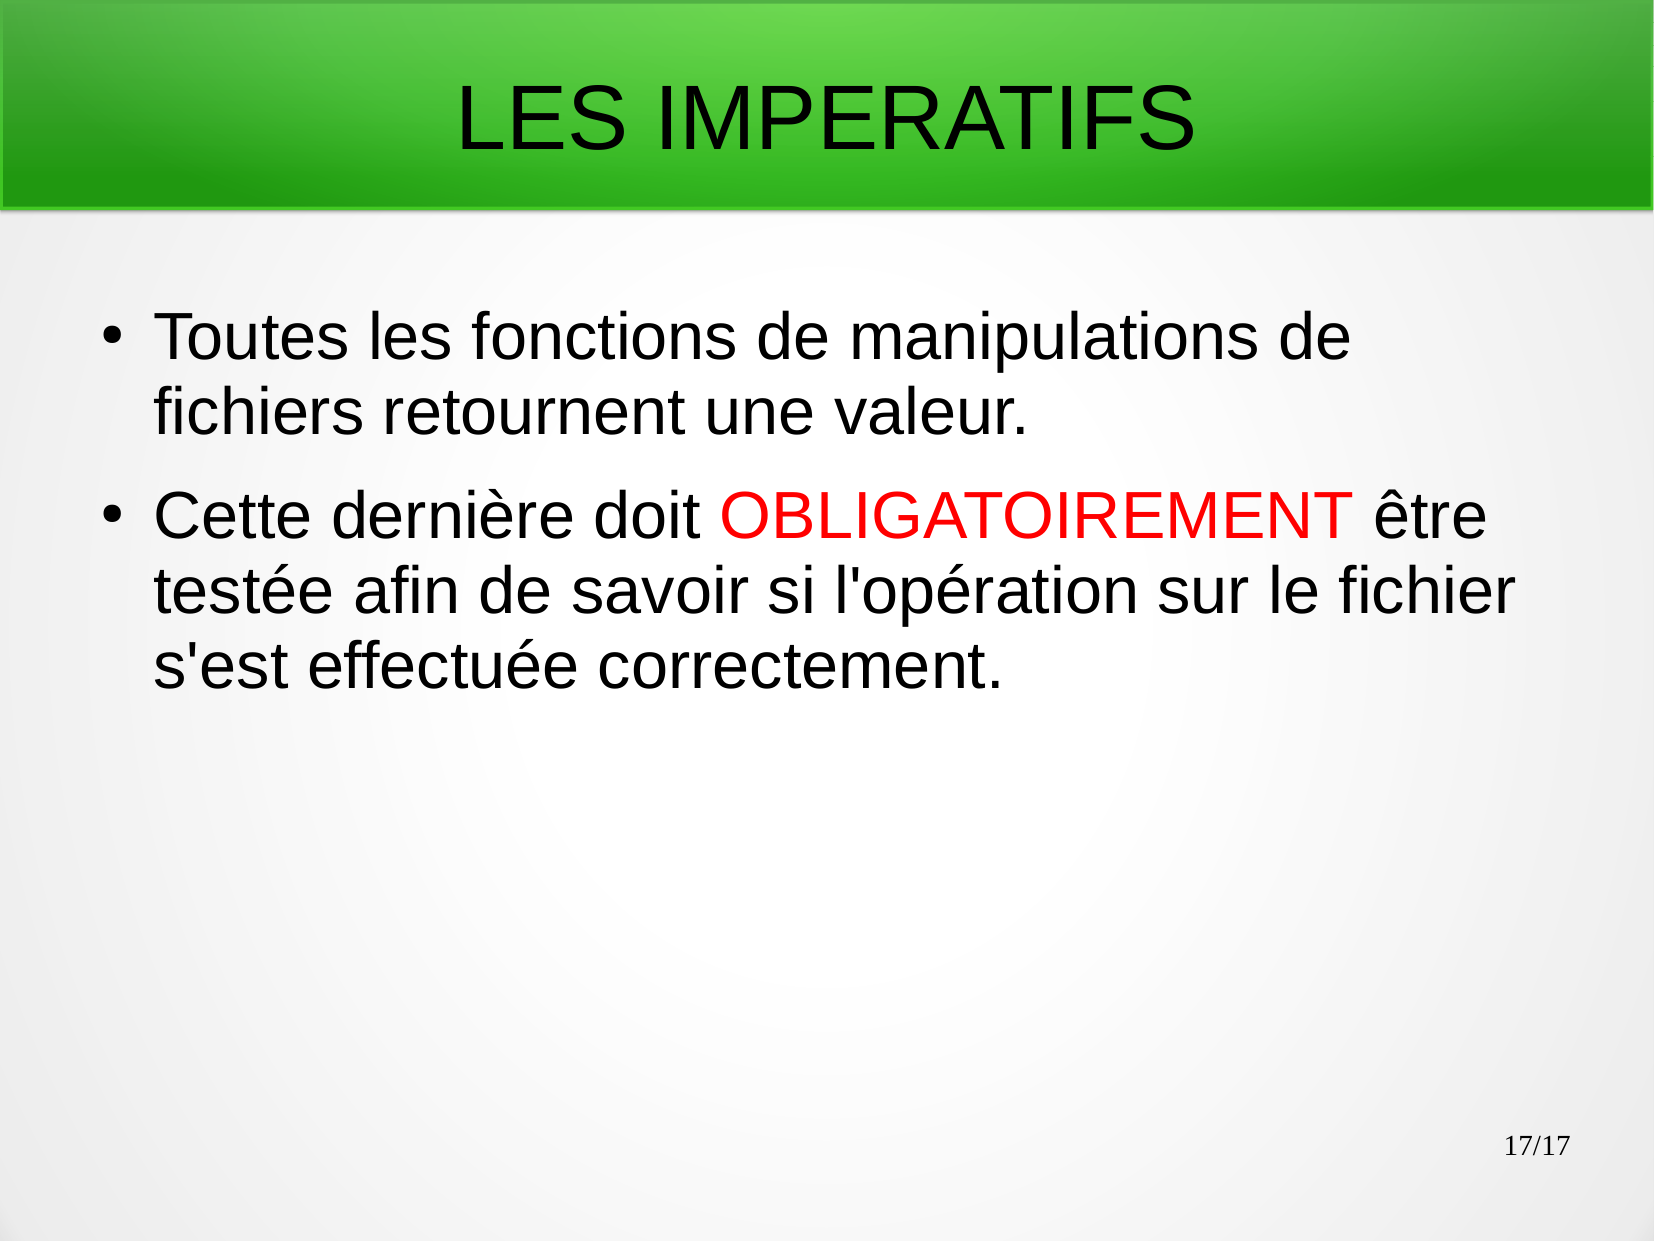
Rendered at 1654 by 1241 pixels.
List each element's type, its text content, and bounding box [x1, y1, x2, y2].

list Toutes les fonctions de manipulations de fichiers retournent une valeur. Cette dernière doit OBLIGATOIREMENT être testée afin de savoir si l'opération sur le fichier s'est effectuée correctement. [82, 299, 1571, 1019]
title LES IMPERATIFS [82, 47, 1571, 189]
